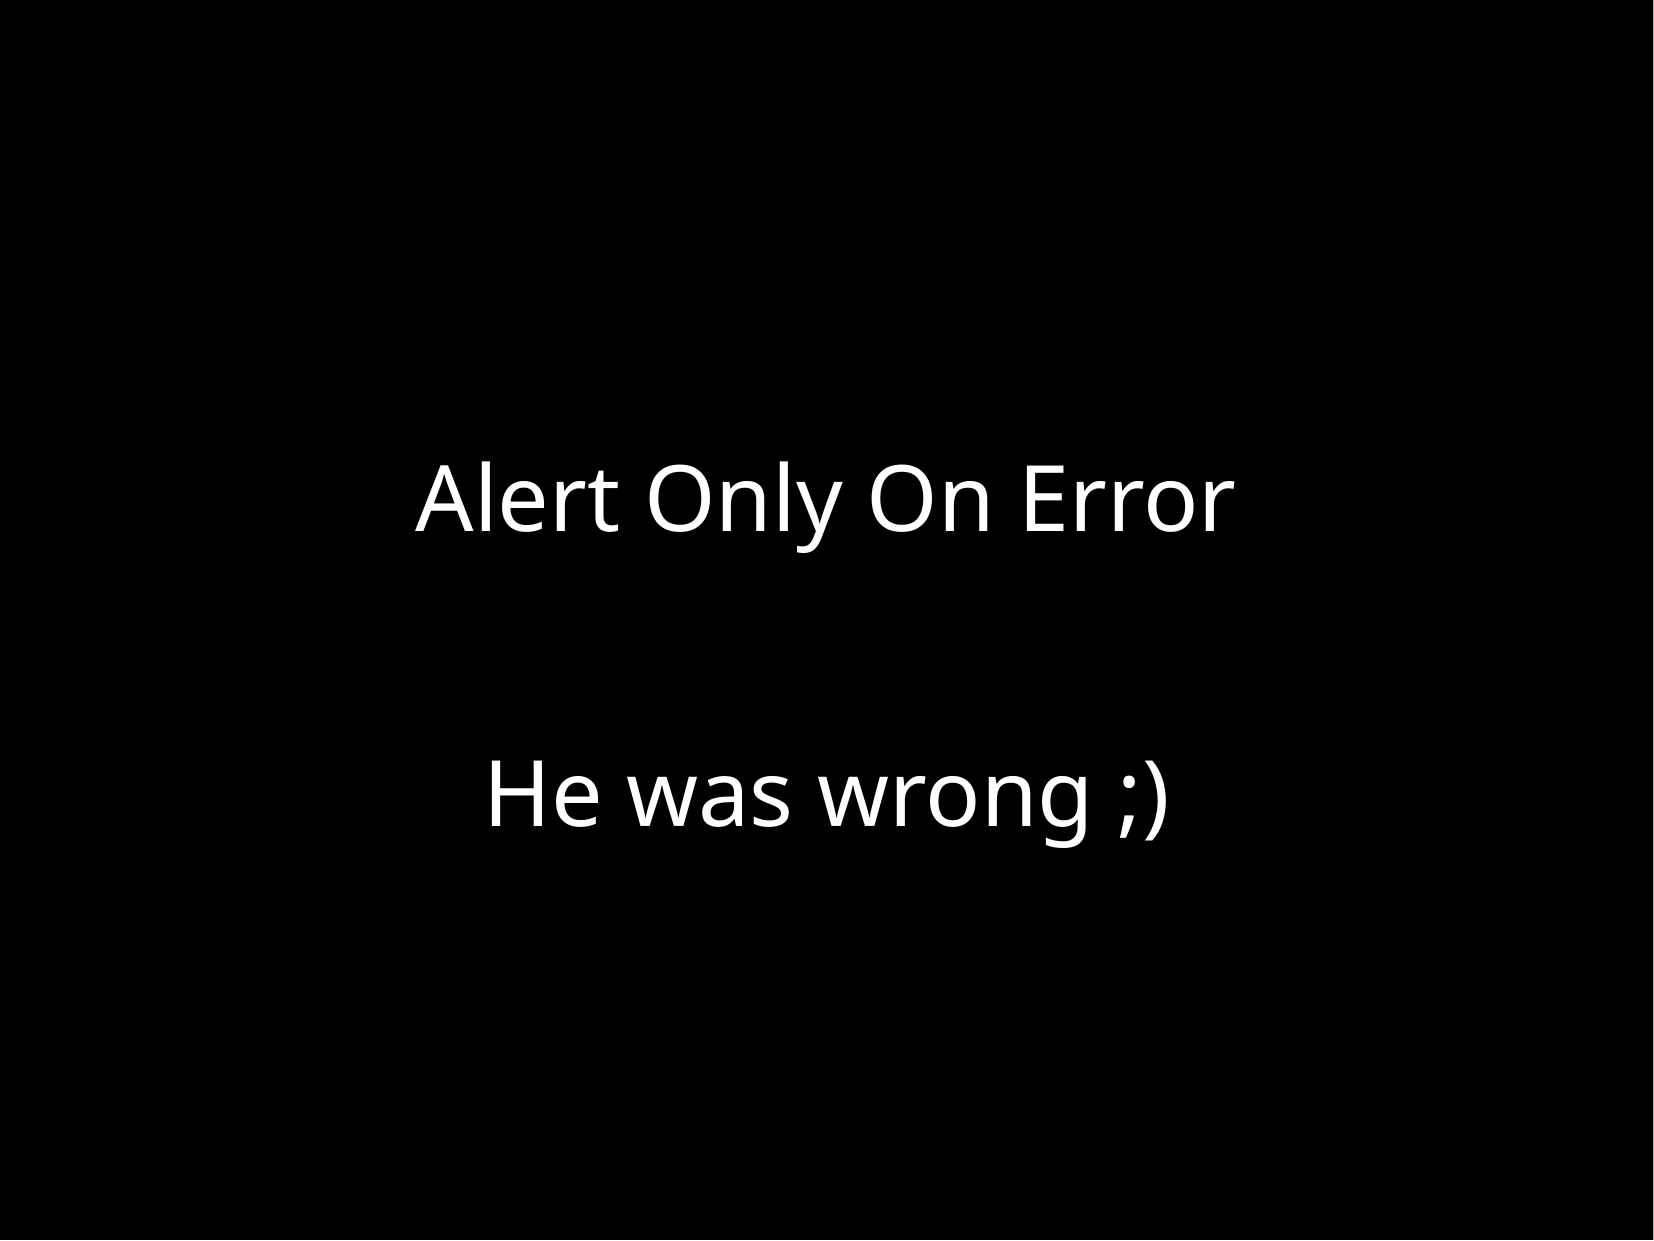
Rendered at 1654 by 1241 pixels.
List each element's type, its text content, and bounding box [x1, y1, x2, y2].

title He was wrong ;) [82, 694, 1571, 887]
title Alert Only On Error [82, 399, 1571, 592]
